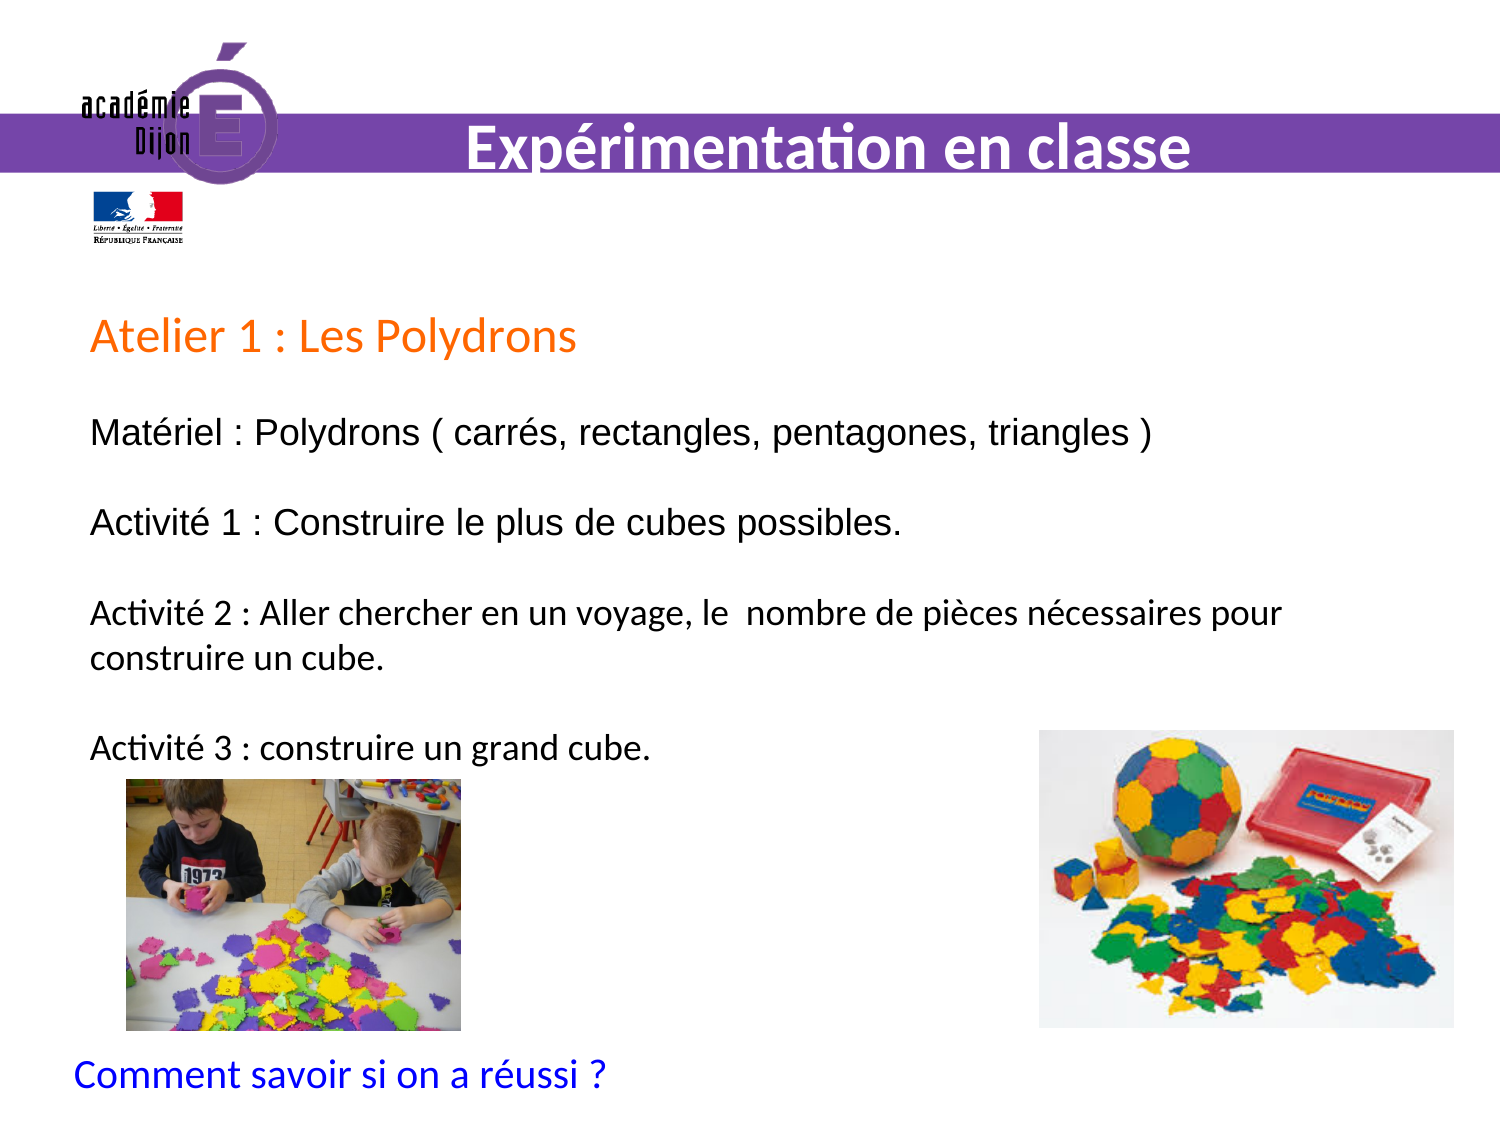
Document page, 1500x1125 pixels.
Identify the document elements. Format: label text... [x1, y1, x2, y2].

picture [1039, 730, 1454, 1028]
picture [126, 779, 461, 1031]
text_box Atelier 1 : Les Polydrons Matériel : Polydrons ( carrés, rectangles, pentagones, triangles ) Activité 1 : Construire le plus de cubes possibles. Activité 2 : Aller chercher en un voyage, le nombre de pièces nécessaires pour construire un cube. Activité 3 : construire un grand cube. [74, 295, 1441, 686]
text_box Comment savoir si on a réussi ? [59, 1039, 1441, 1105]
picture [82, 42, 188, 244]
text_box Expérimentation en classe [188, 41, 1223, 245]
